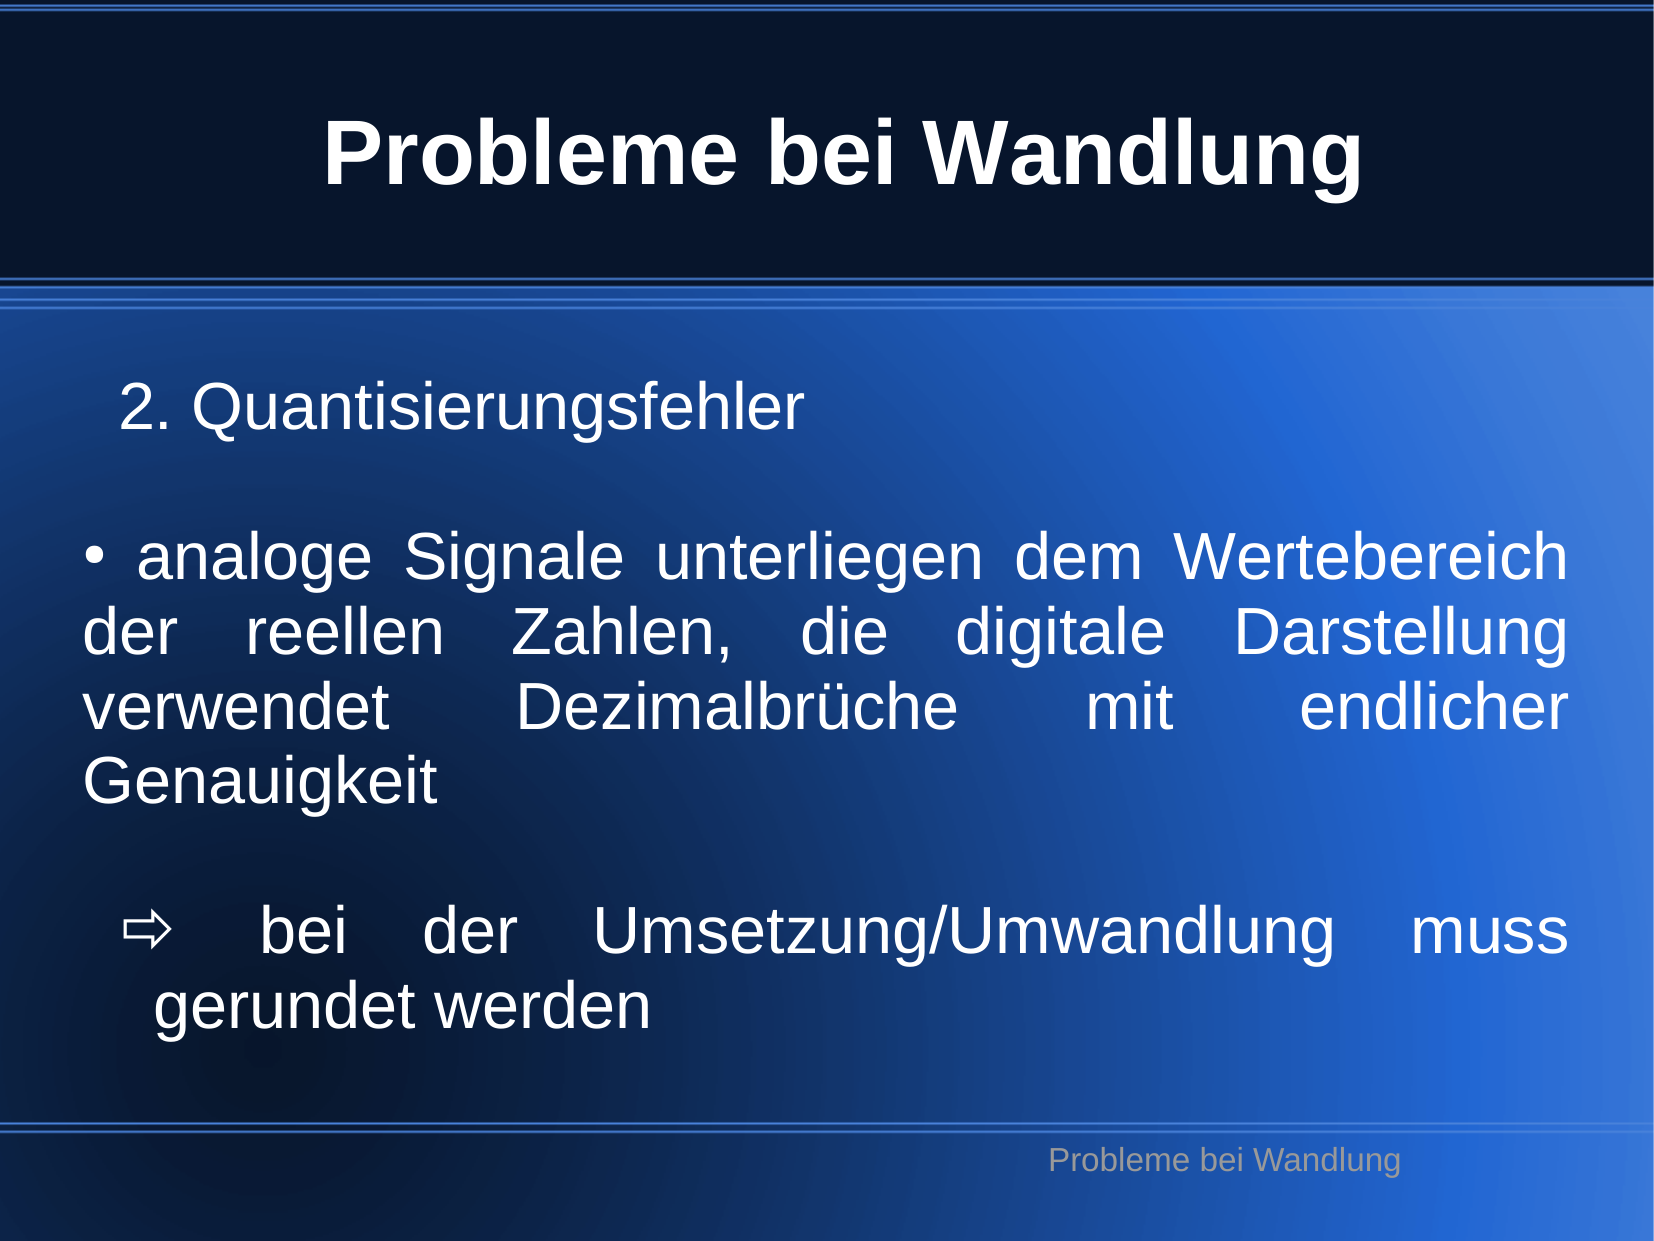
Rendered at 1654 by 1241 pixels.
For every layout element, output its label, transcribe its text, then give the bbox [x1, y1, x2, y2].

subtitle 2. Quantisierungsfehler analoge Signale unterliegen dem Wertebereich der reellen Zahlen, die digitale Darstellung verwendet Dezimalbrüche mit endlicher Genauigkeit  bei der Umsetzung/Umwandlung muss gerundet werden [82, 355, 1571, 1058]
title Probleme bei Wandlung [82, 49, 1571, 257]
text_box Probleme bei Wandlung [1033, 1133, 1447, 1186]
picture [0, 0, 1654, 1241]
